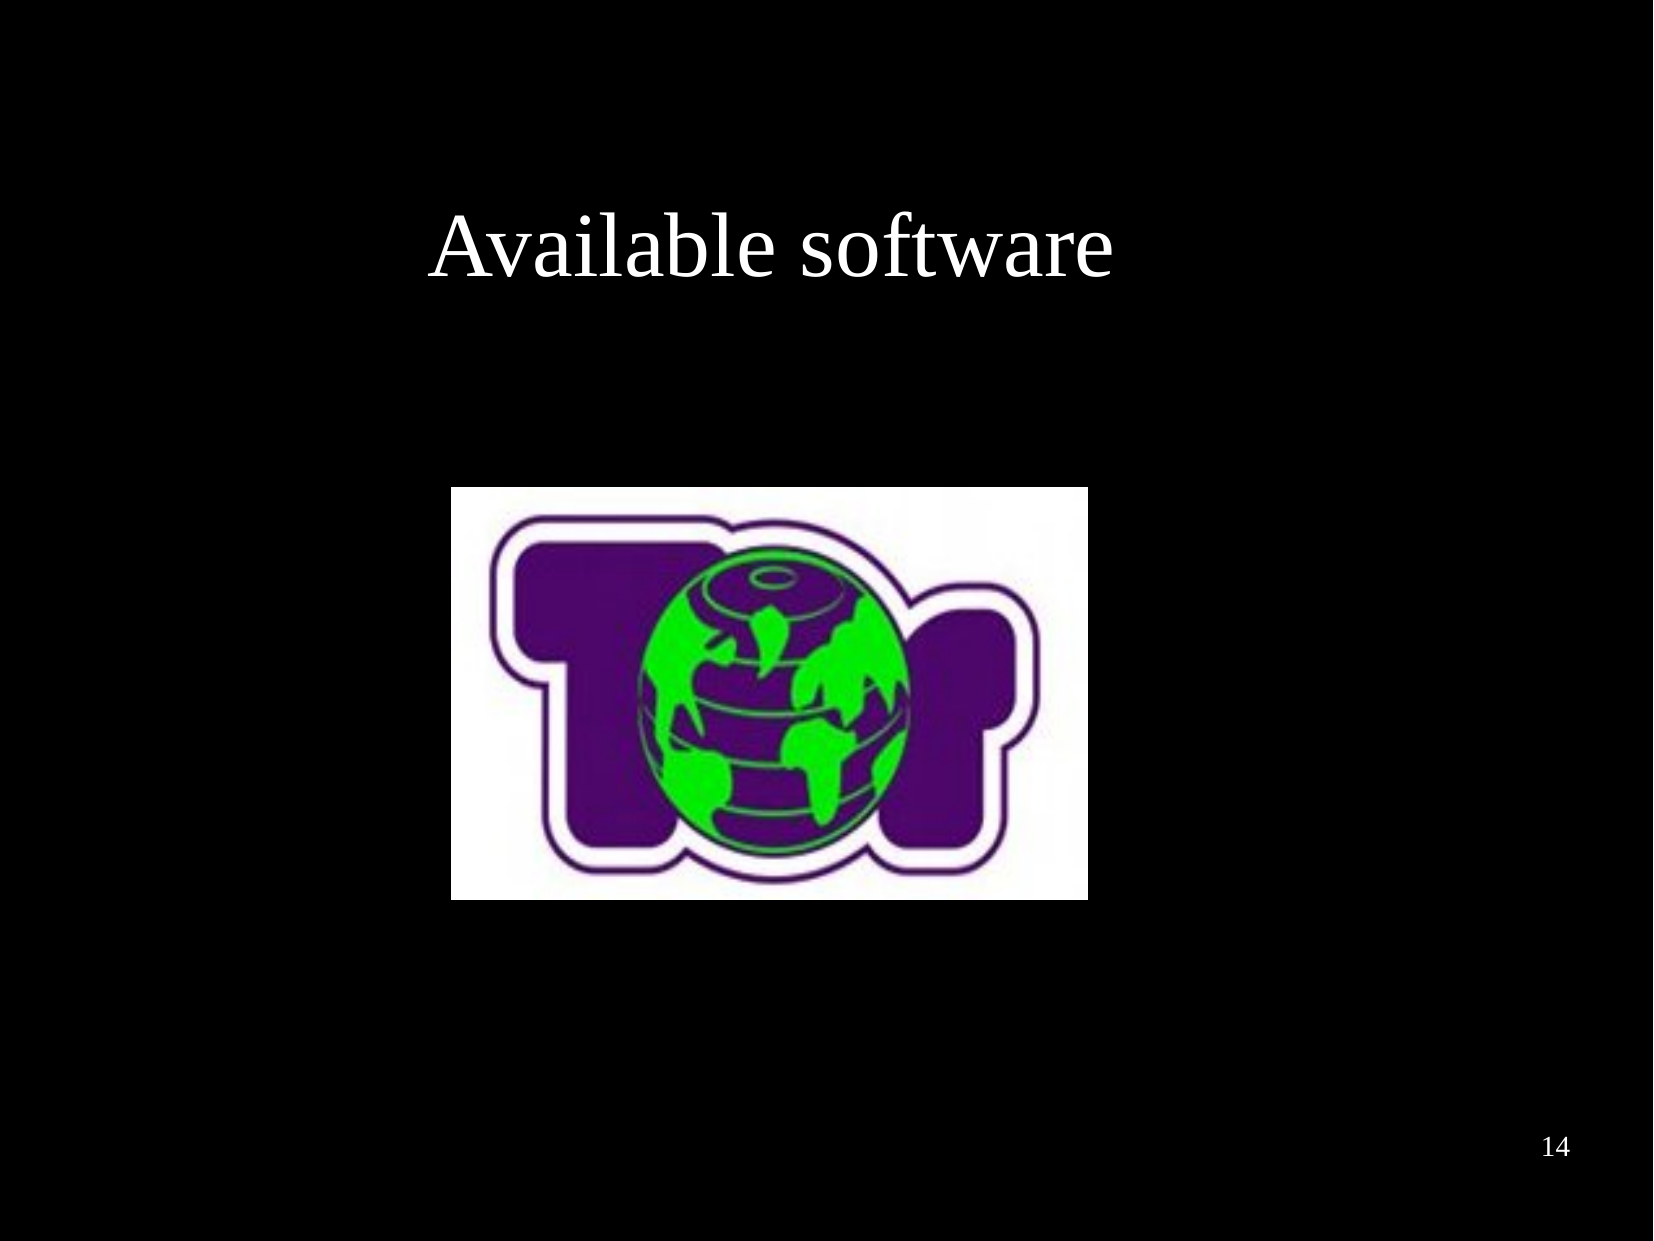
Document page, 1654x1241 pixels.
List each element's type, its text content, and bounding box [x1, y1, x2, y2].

picture [451, 487, 1088, 901]
text_box Available software [412, 187, 1132, 304]
